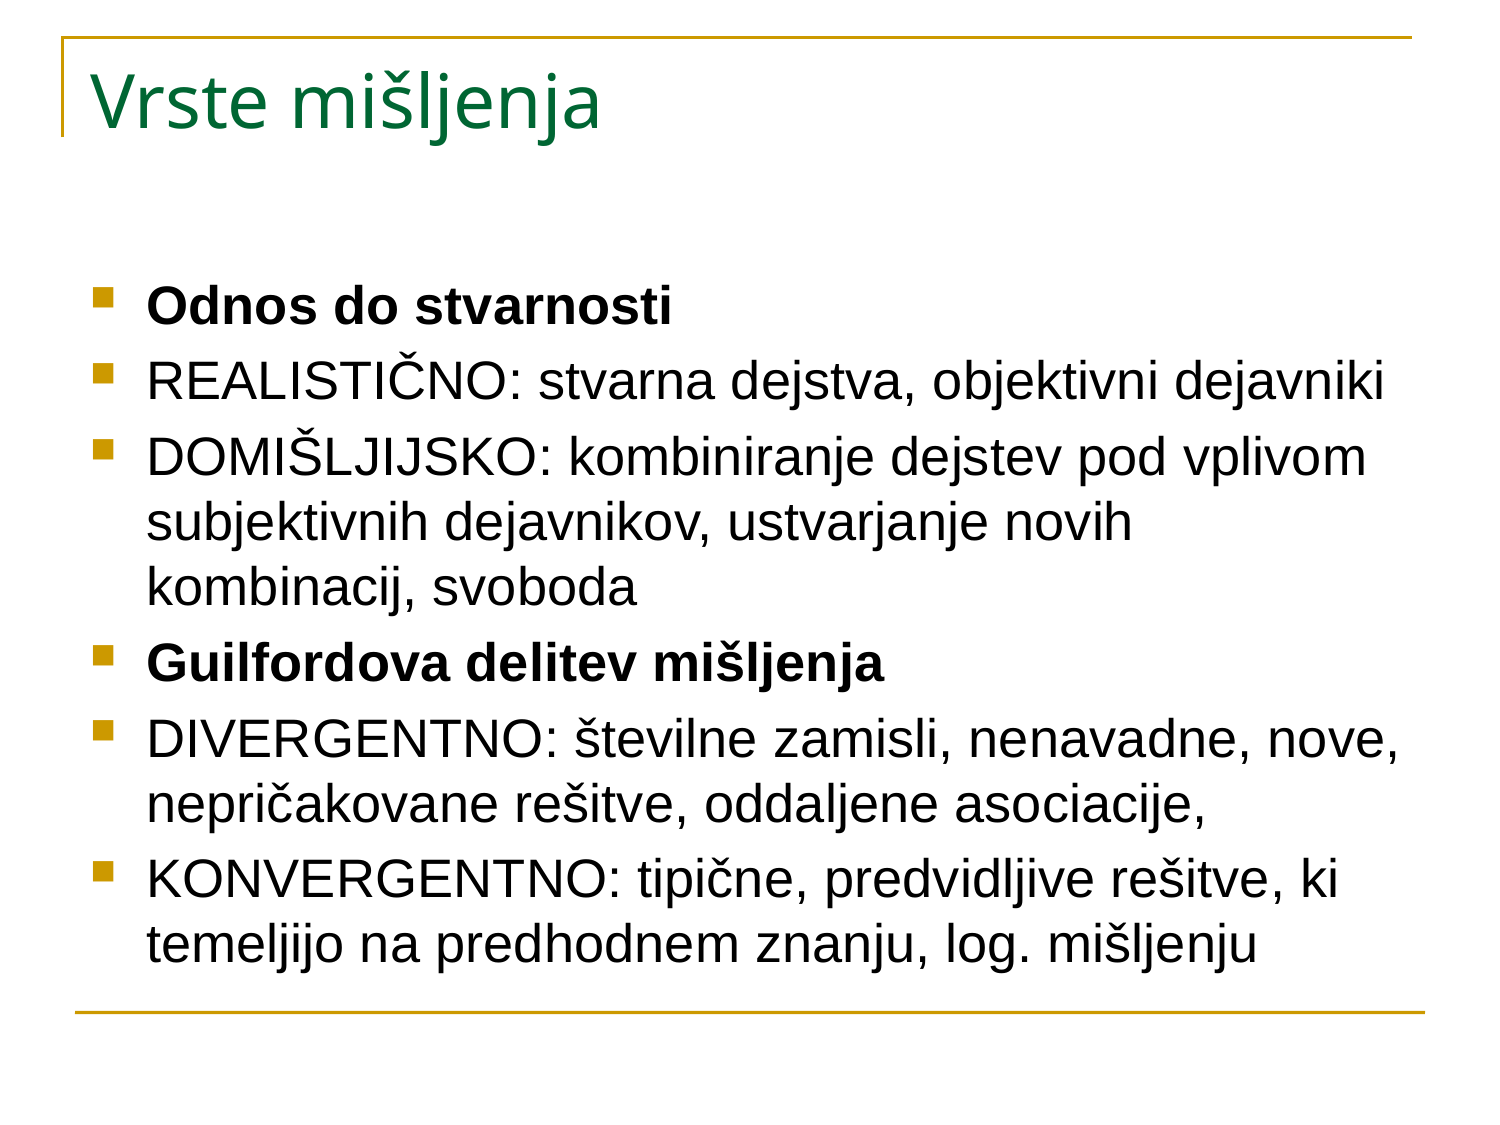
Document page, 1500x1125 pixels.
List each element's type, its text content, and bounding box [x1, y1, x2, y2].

title Vrste mišljenja [75, 45, 1425, 233]
list Odnos do stvarnosti REALISTIČNO: stvarna dejstva, objektivni dejavniki DOMIŠLJIJSKO: kombiniranje dejstev pod vplivom subjektivnih dejavnikov, ustvarjanje novih kombinacij, svoboda Guilfordova delitev mišljenja DIVERGENTNO: številne zamisli, nenavadne, nove, nepričakovane rešitve, oddaljene asociacije, KONVERGENTNO: tipične, predvidljive rešitve, ki temeljijo na predhodnem znanju, log. mišljenju [75, 262, 1425, 1006]
